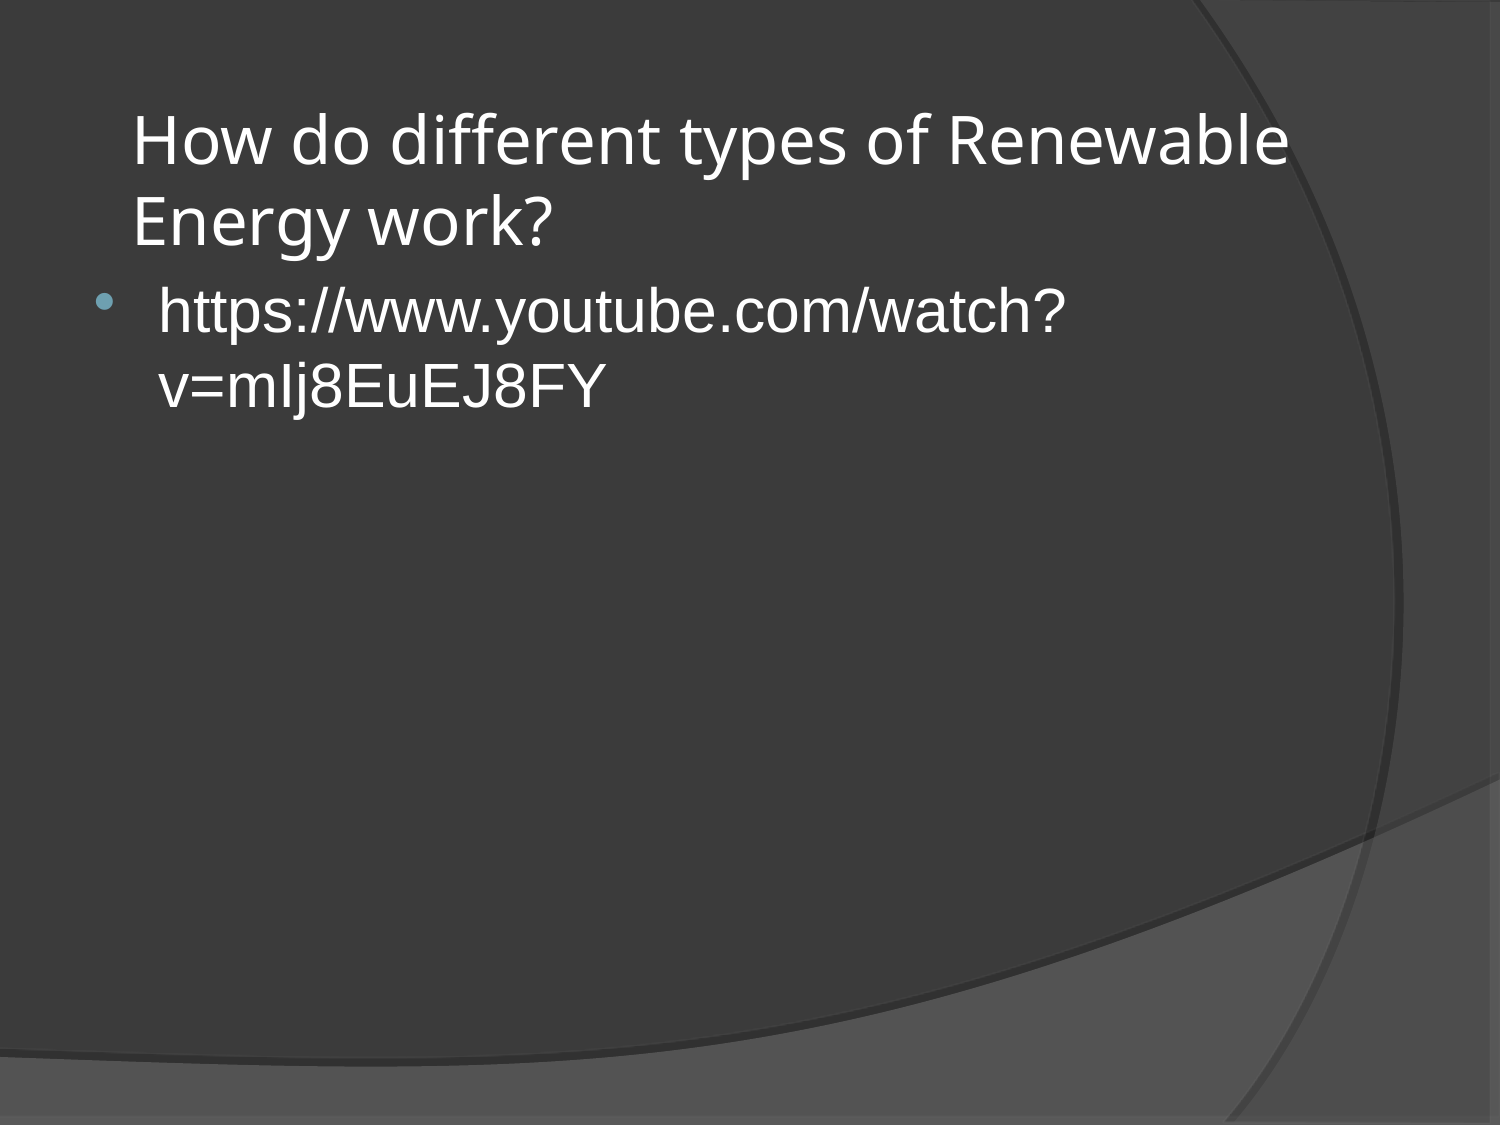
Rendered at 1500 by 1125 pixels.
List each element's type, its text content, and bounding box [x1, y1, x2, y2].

title How do different types of Renewable Energy work? [123, 90, 1349, 278]
list https://www.youtube.com/watch?v=mIj8EuEJ8FY [75, 262, 1300, 1005]
